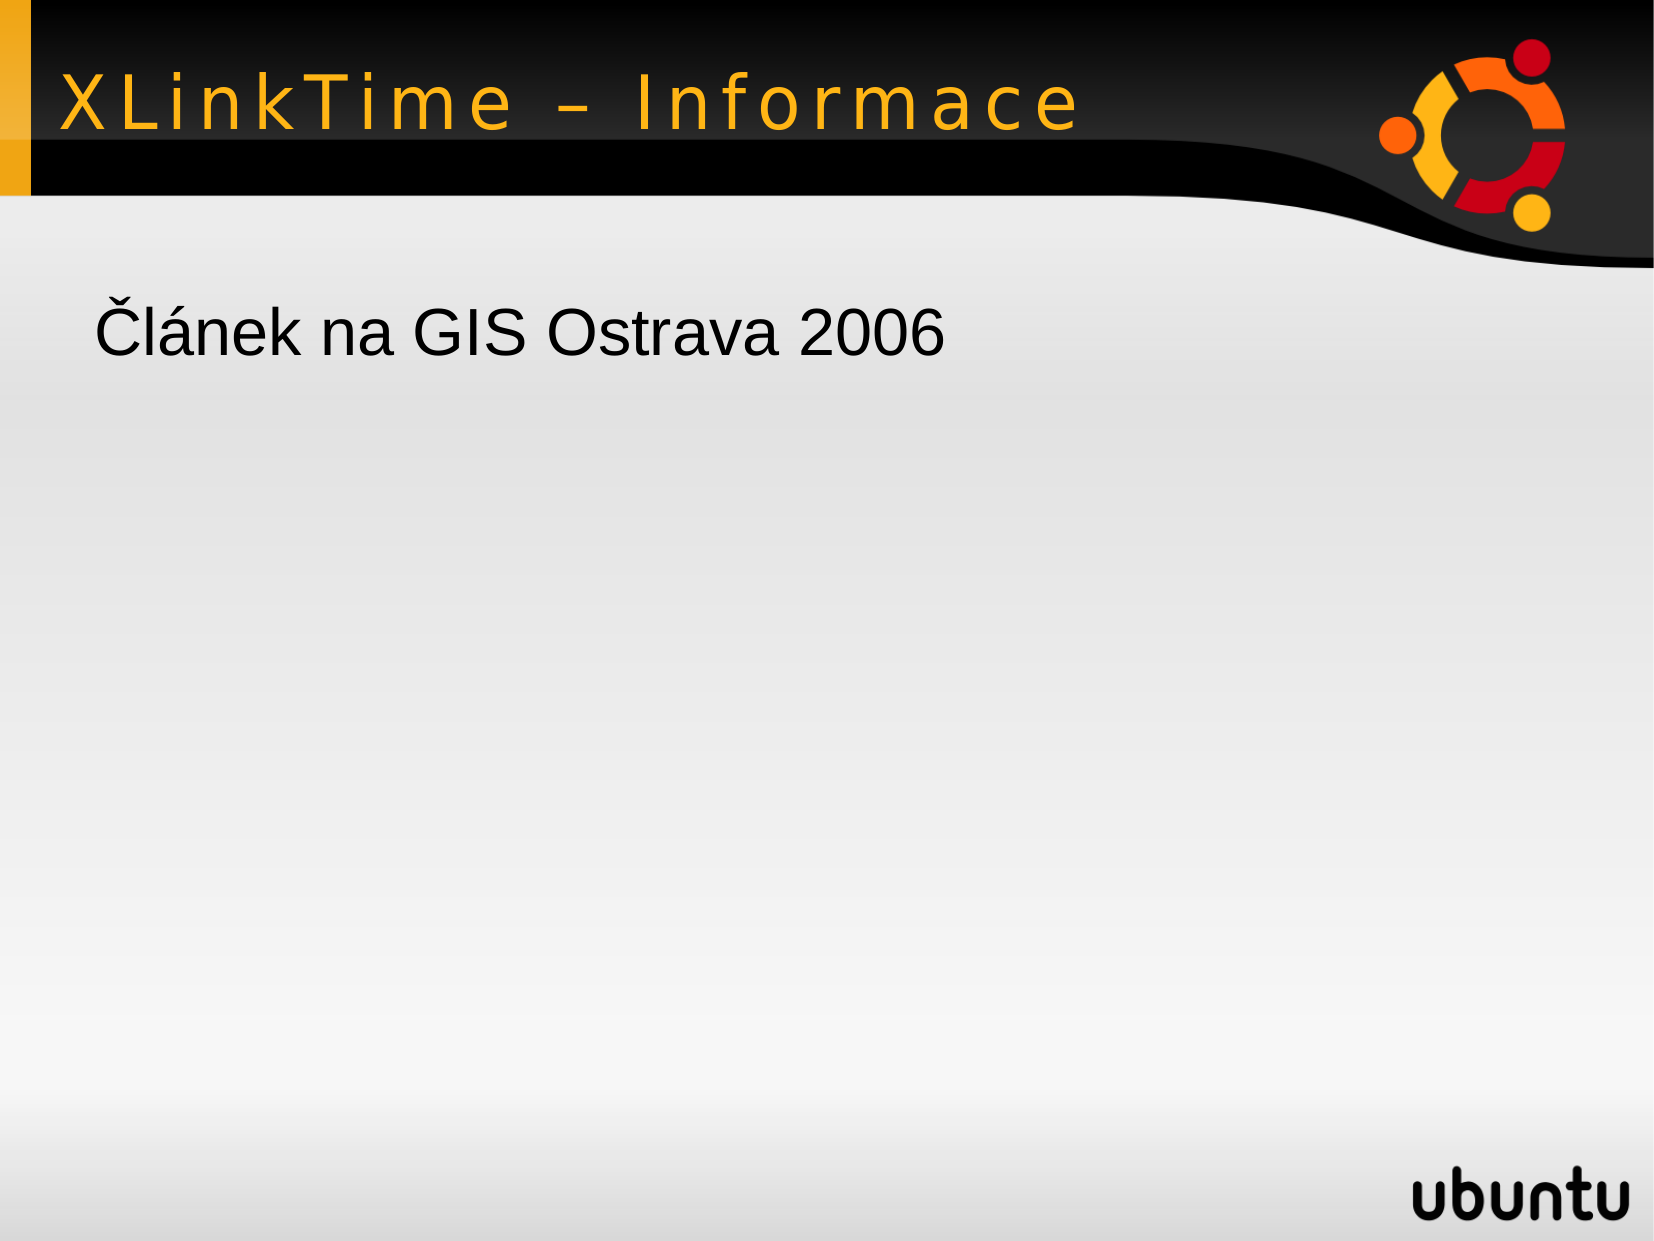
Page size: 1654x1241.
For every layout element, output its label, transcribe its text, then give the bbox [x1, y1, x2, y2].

picture [0, 0, 1654, 1241]
title XLinkTime – Informace [59, 29, 1270, 178]
list Článek na GIS Ostrava 2006 [76, 295, 1565, 1114]
